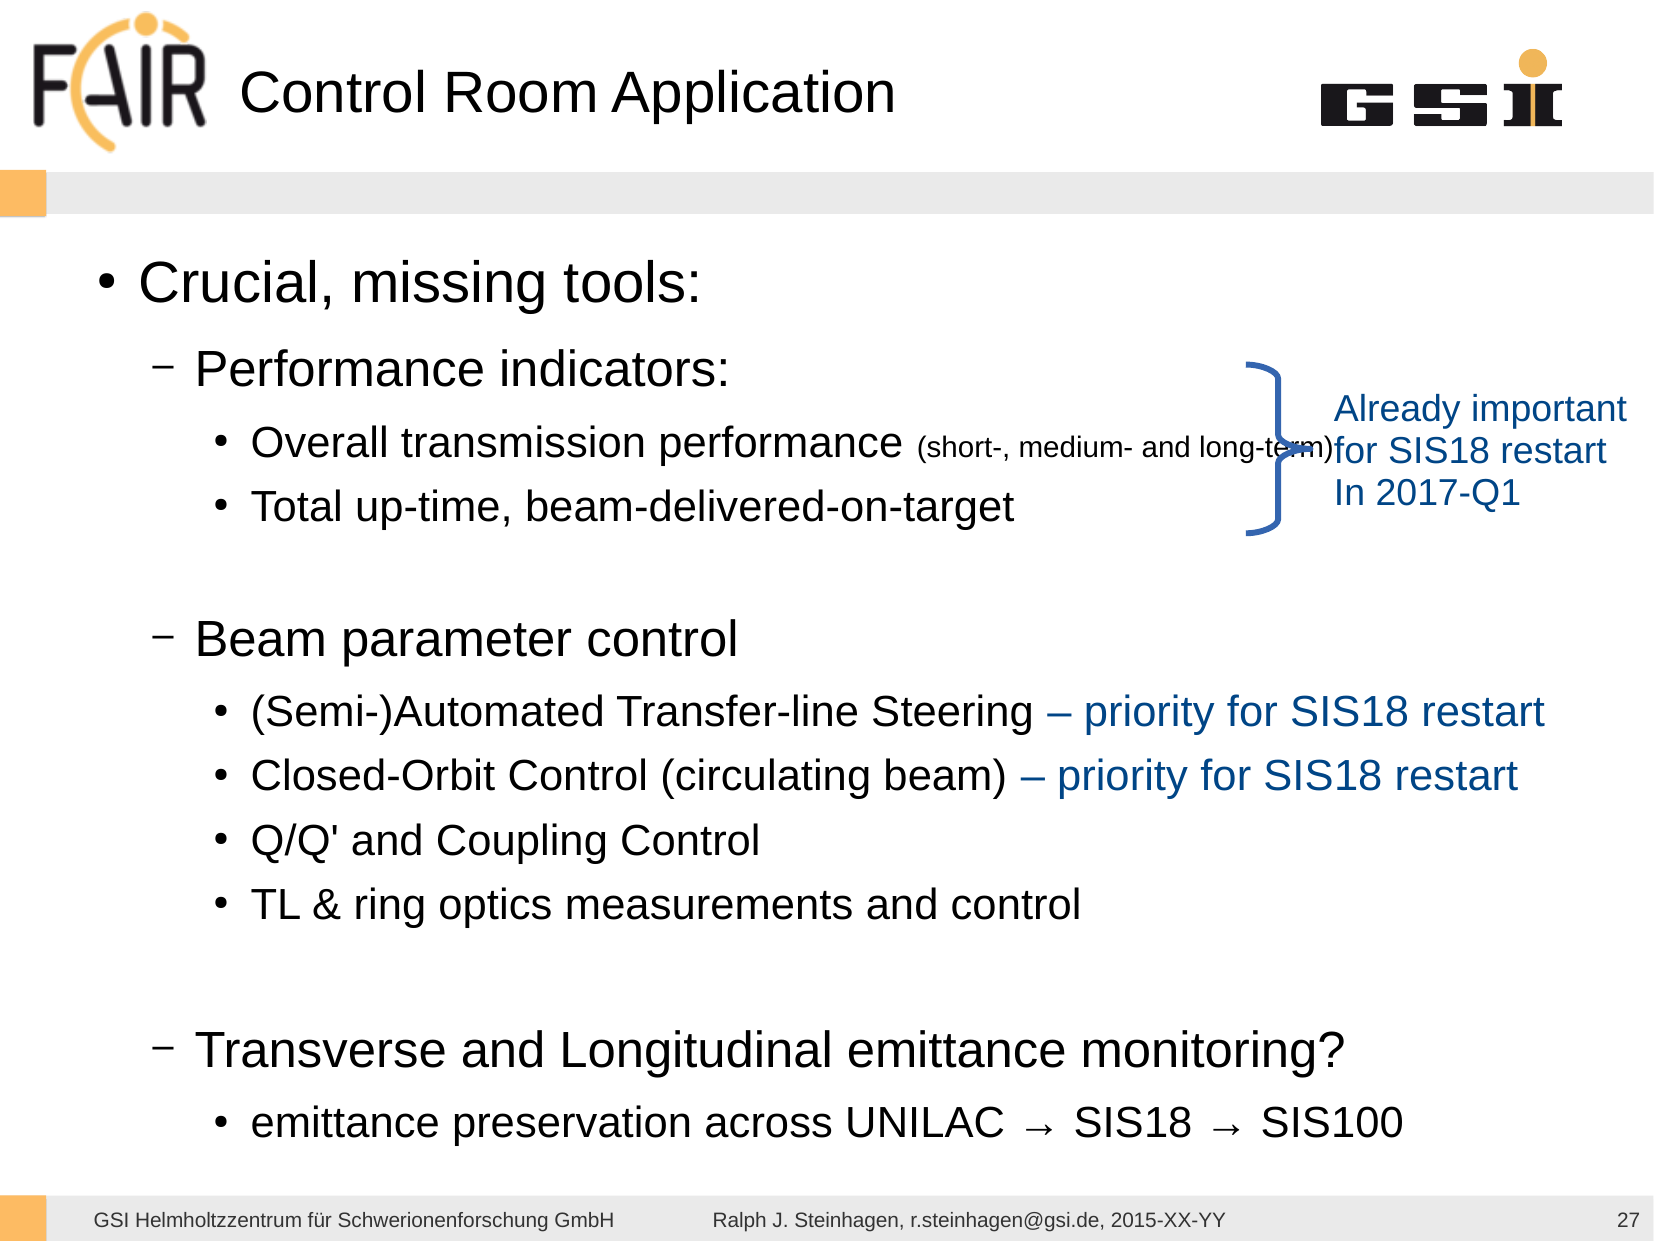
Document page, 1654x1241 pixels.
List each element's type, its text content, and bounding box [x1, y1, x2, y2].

picture [1319, 46, 1564, 129]
text_box Already important for SIS18 restart In 2017-Q1 [1319, 379, 1642, 521]
picture [33, 10, 207, 155]
title Control Room Application [239, 23, 1301, 162]
list Crucial, missing tools: Performance indicators: Overall transmission performance (short-, medium- and long-term) Total up-time, beam-delivered-on-target Beam parameter control (Semi-)Automated Transfer-line Steering – priority for SIS18 restart Closed-Orbit Control (circulating beam) – priority for SIS18 restart Q/Q' and Coupling Control TL & ring optics measurements and control Transverse and Longitudinal emittance monitoring? emittance preservation across UNILAC → SIS18 → SIS100 [82, 249, 1571, 1158]
